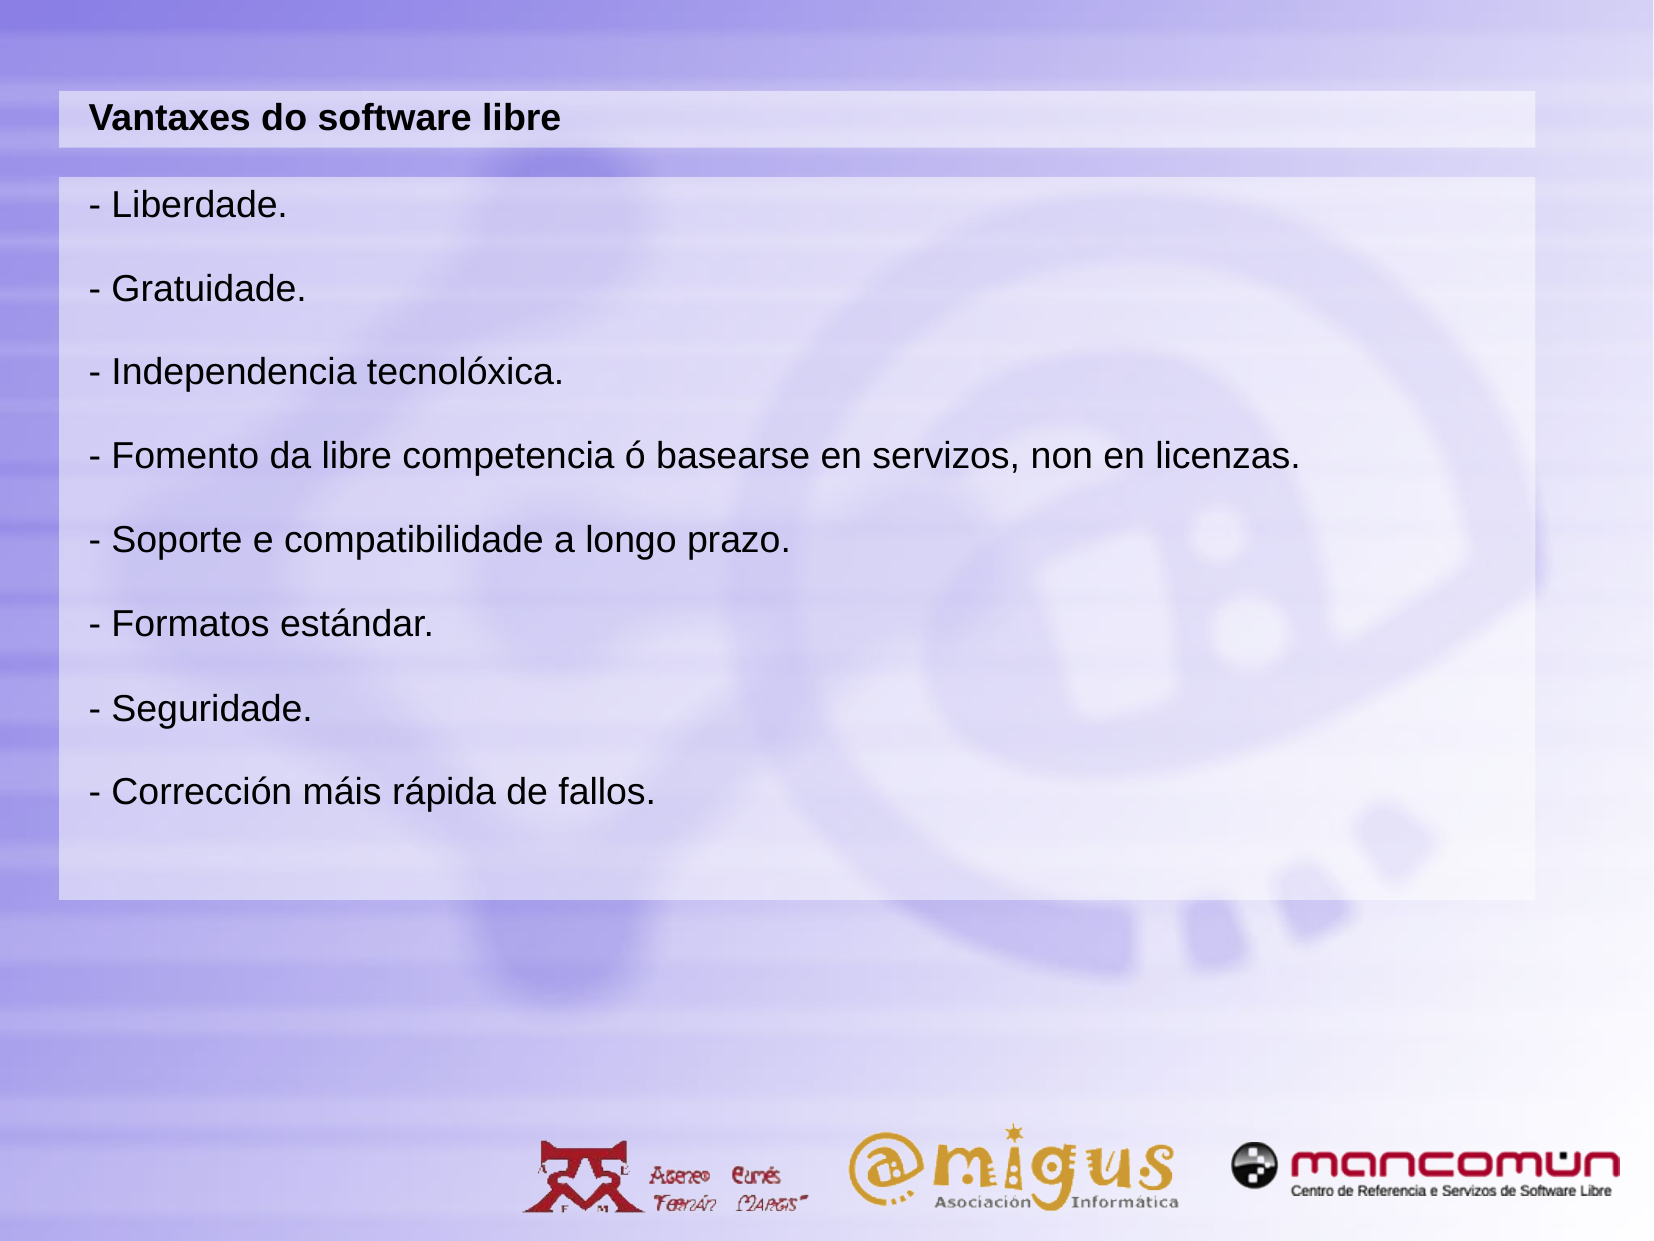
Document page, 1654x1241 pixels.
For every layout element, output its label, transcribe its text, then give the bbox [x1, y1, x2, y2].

text_box Vantaxes do software libre [59, 90, 1536, 148]
text_box - Liberdade. - Gratuidade. - Independencia tecnolóxica. - Fomento da libre competencia ó basearse en servizos, non en licenzas. - Soporte e compatibilidade a longo prazo. - Formatos estándar. - Seguridade. - Corrección máis rápida de fallos. [59, 177, 1536, 900]
picture [0, 0, 1654, 1241]
